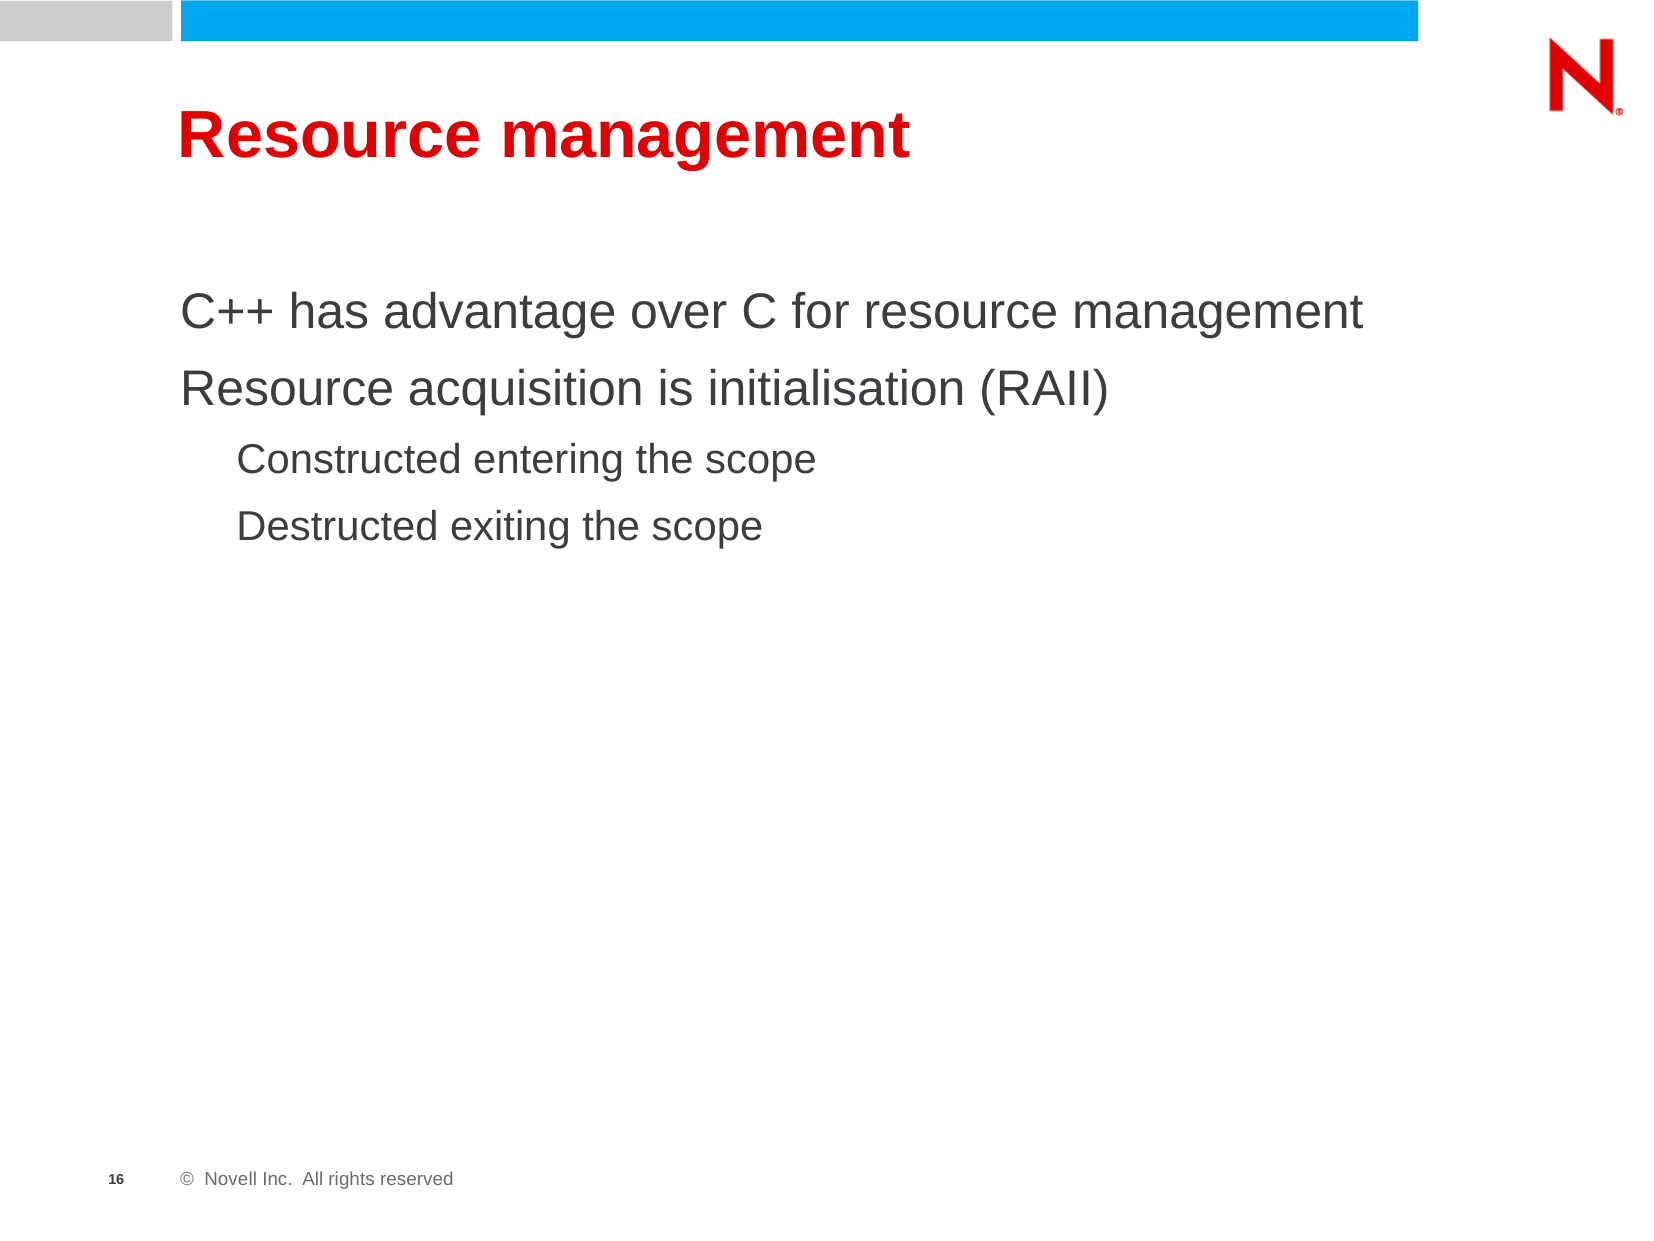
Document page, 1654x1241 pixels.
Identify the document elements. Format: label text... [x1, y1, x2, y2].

picture [1547, 35, 1624, 117]
title Resource management [177, 46, 1525, 226]
list C++ has advantage over C for resource management Resource acquisition is initialisation (RAII) Constructed entering the scope Destructed exiting the scope [180, 280, 1547, 1087]
